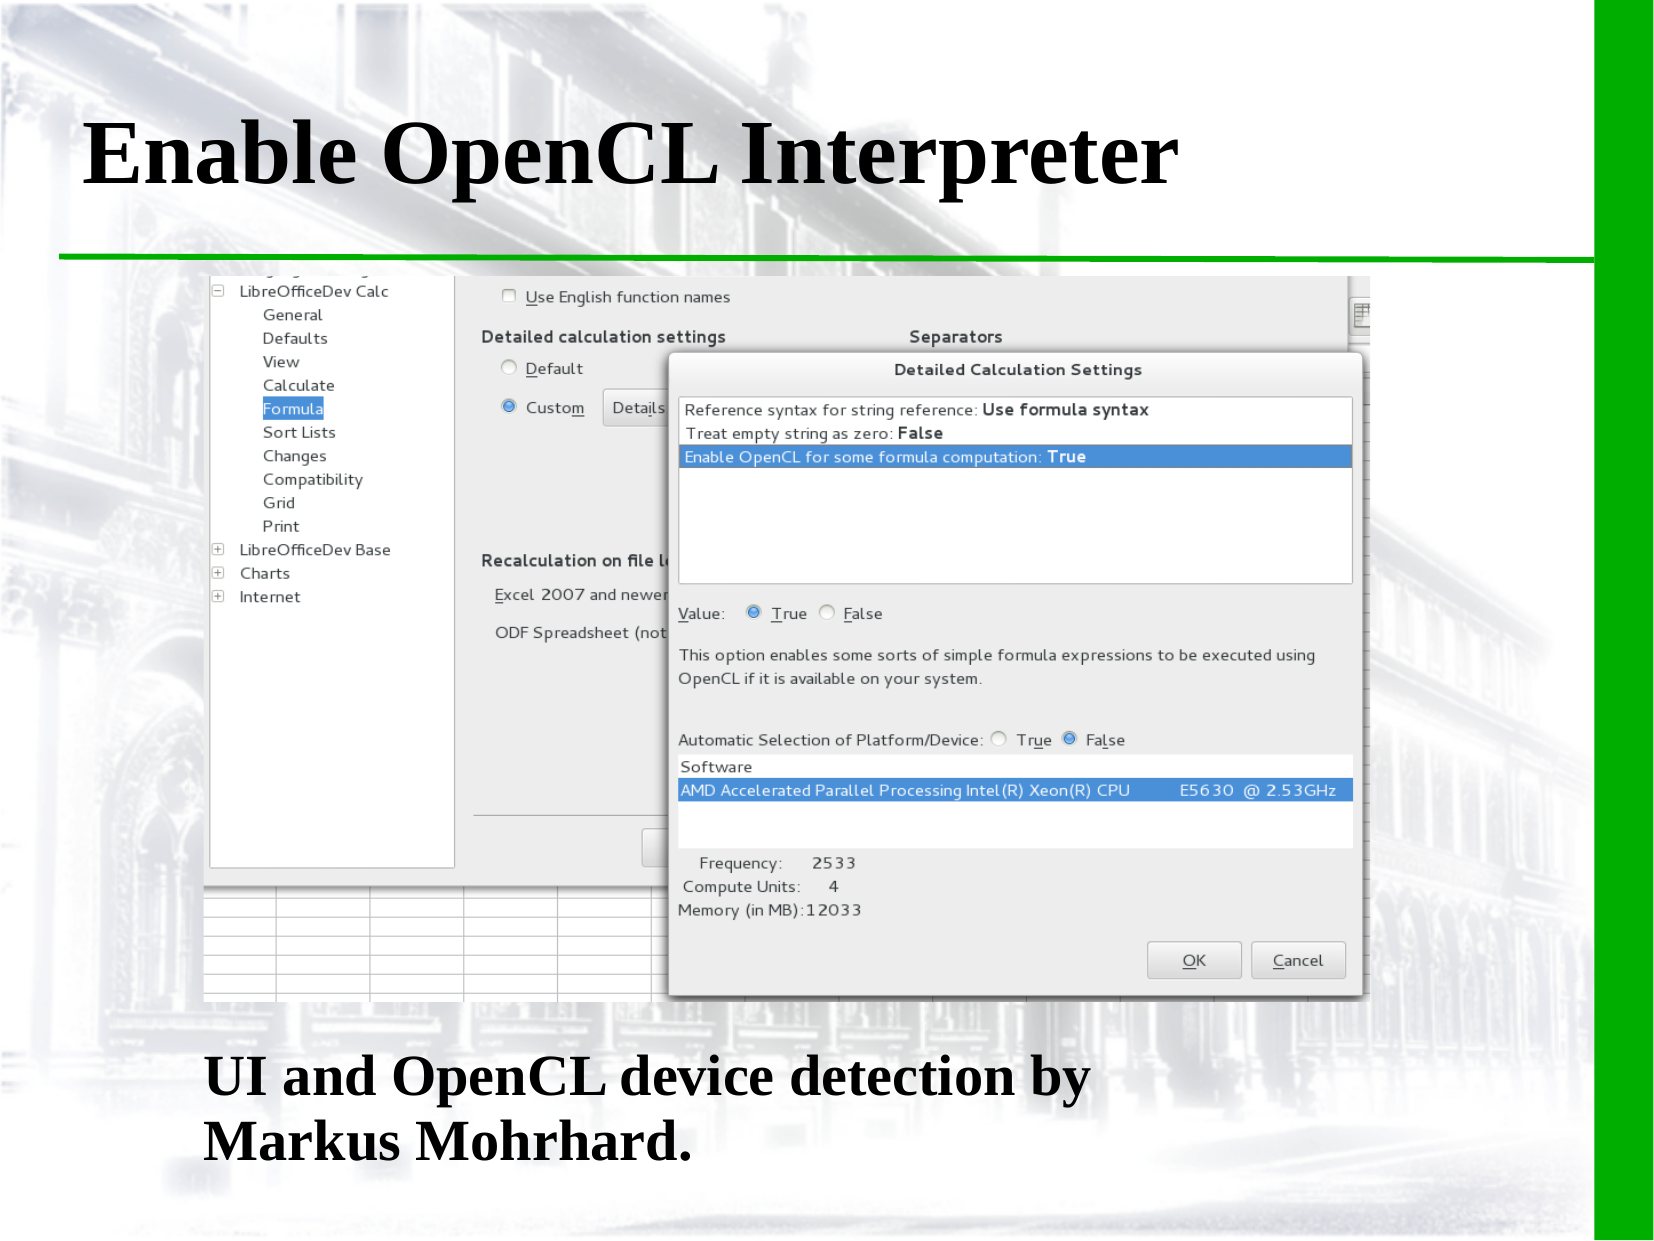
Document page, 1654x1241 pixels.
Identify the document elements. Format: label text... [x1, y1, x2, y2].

text_box UI and OpenCL device detection by Markus Mohrhard. [188, 1036, 1117, 1195]
title Enable OpenCL Interpreter [82, 49, 1571, 257]
picture [0, 2, 1594, 1241]
